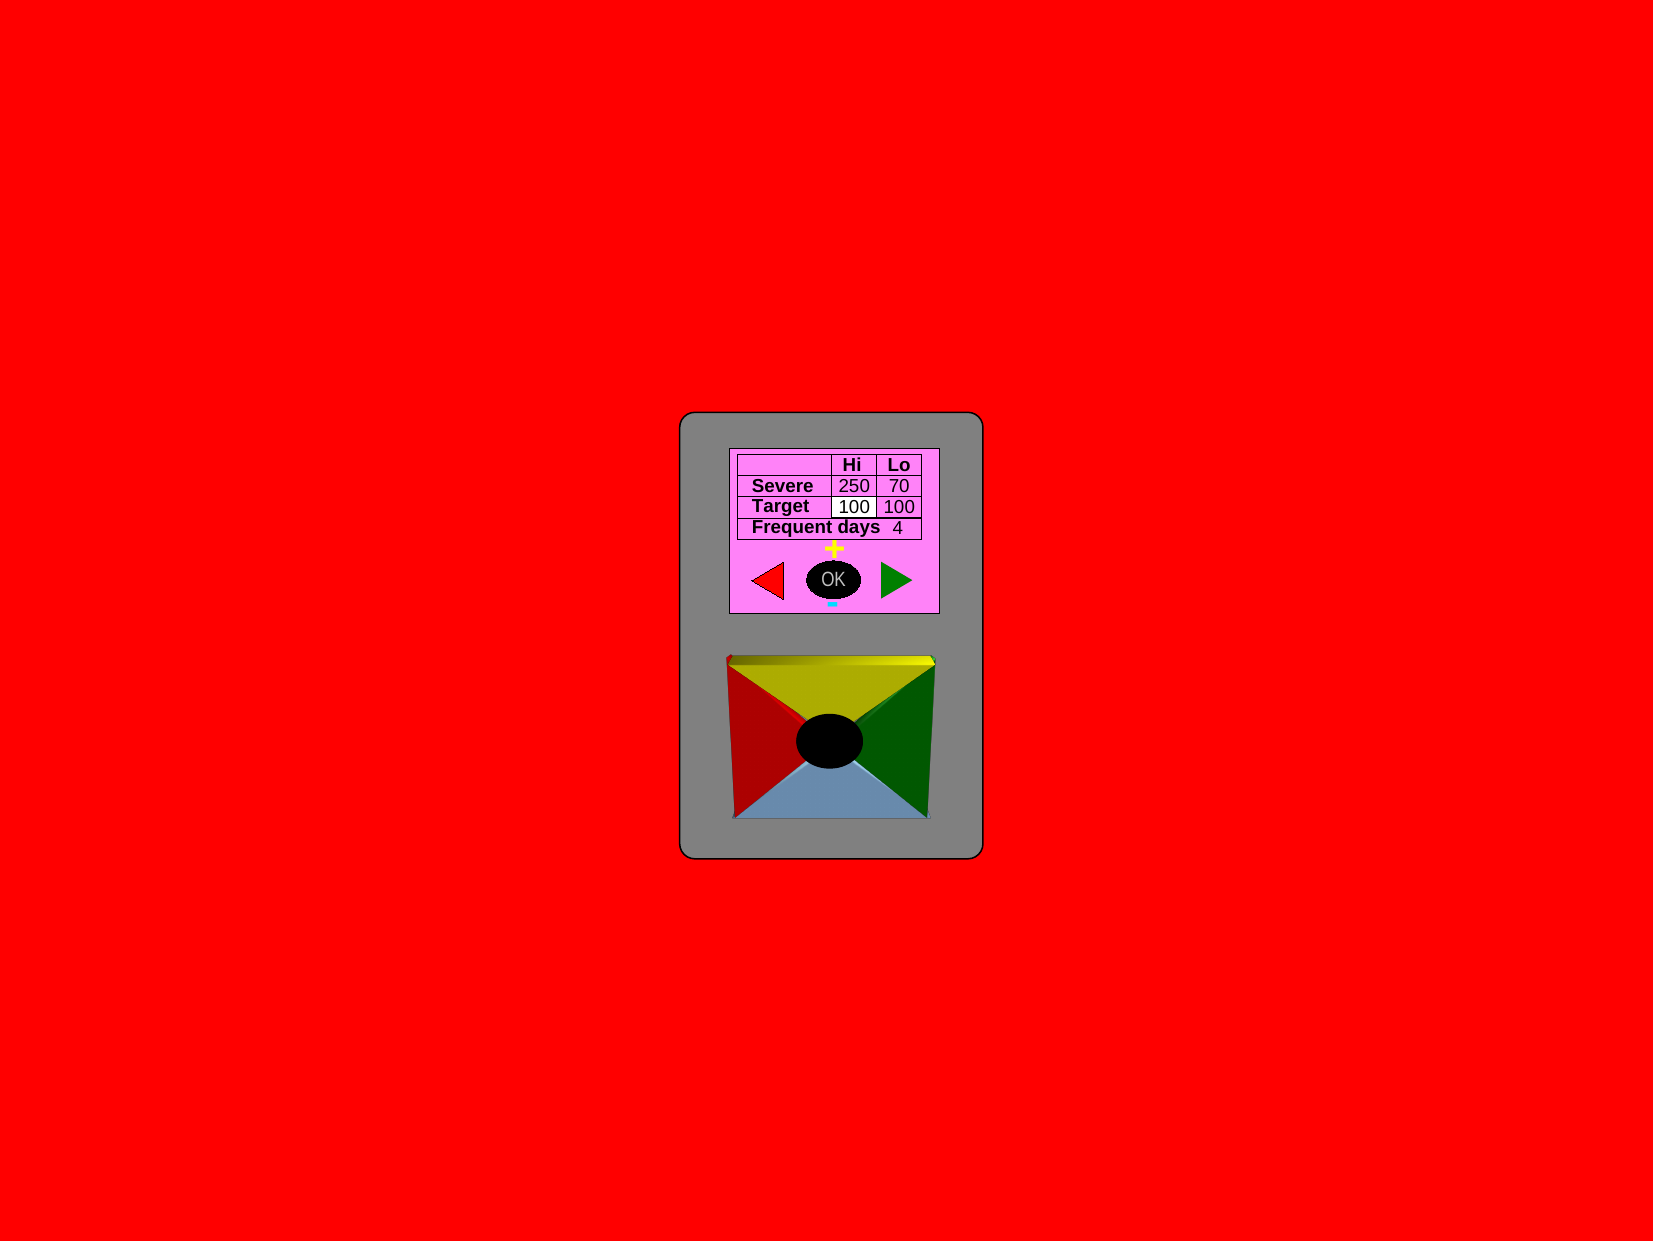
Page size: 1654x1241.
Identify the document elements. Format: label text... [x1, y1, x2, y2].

text_box 70 [876, 475, 922, 496]
text_box [679, 412, 983, 859]
text_box Hi Lo Severe Target Frequent days [738, 519, 874, 539]
text_box 100 [876, 496, 922, 517]
text_box + [808, 546, 861, 575]
text_box OK [806, 560, 861, 593]
text_box 4 [874, 517, 922, 540]
text_box 100 [831, 496, 876, 518]
text_box 250 [831, 475, 876, 496]
text_box Hi Lo Severe Target Frequent days [737, 447, 926, 546]
text_box - [811, 573, 854, 631]
